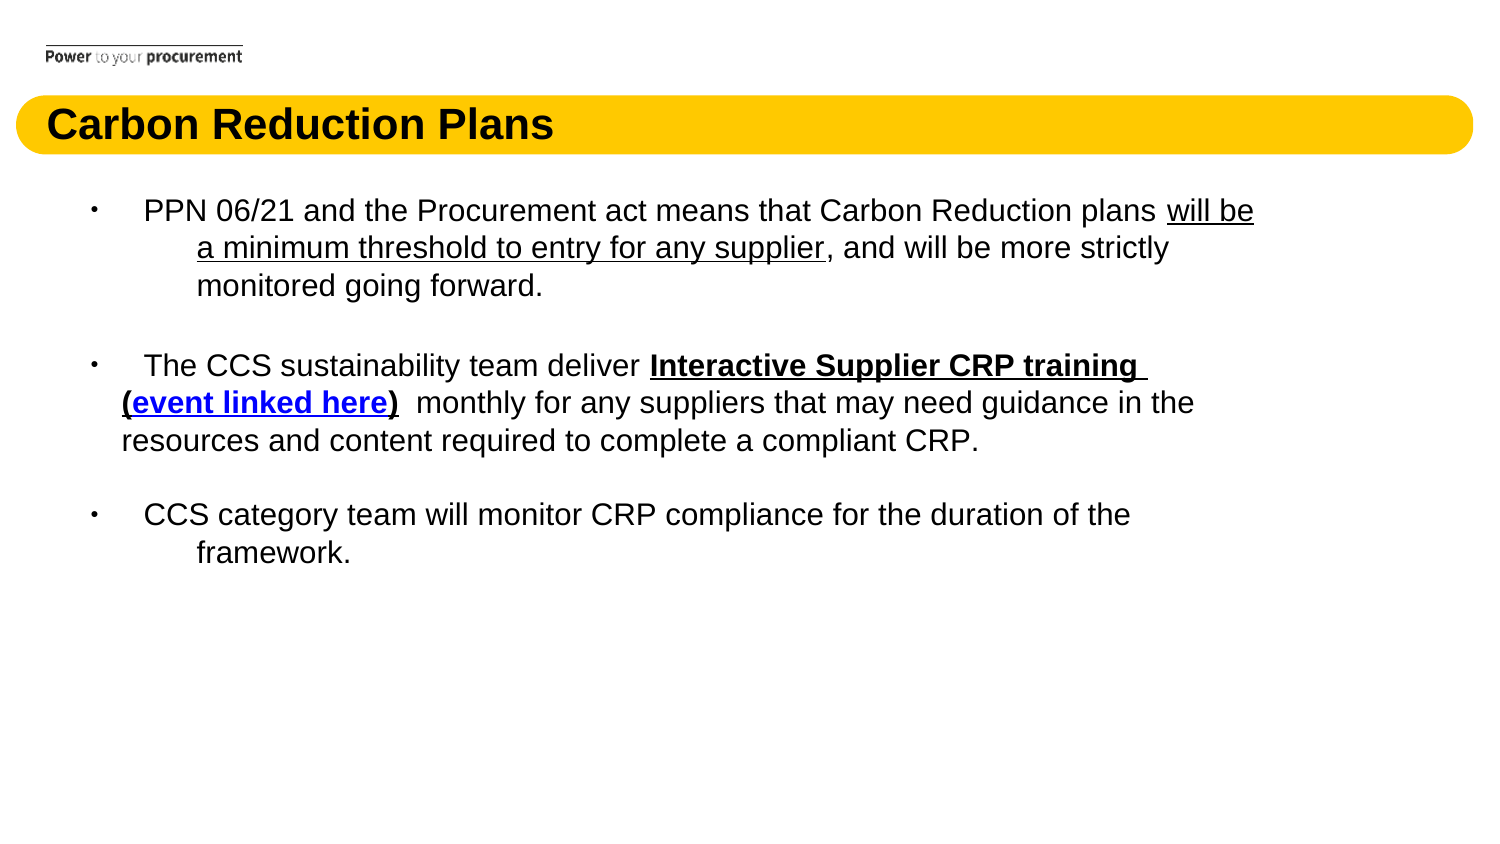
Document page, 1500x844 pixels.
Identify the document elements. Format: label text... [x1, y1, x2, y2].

title PPN 06/21 and the Procurement act means that Carbon Reduction plans will be a minimum threshold to entry for any supplier, and will be more strictly monitored going forward. The CCS sustainability team deliver Interactive Supplier CRP training (event linked here) monthly for any suppliers that may need guidance in the resources and content required to complete a compliant CRP. CCS category team will monitor CRP compliance for the duration of the framework. [46, 189, 1266, 844]
title Carbon Reduction Plans [46, 95, 1226, 200]
